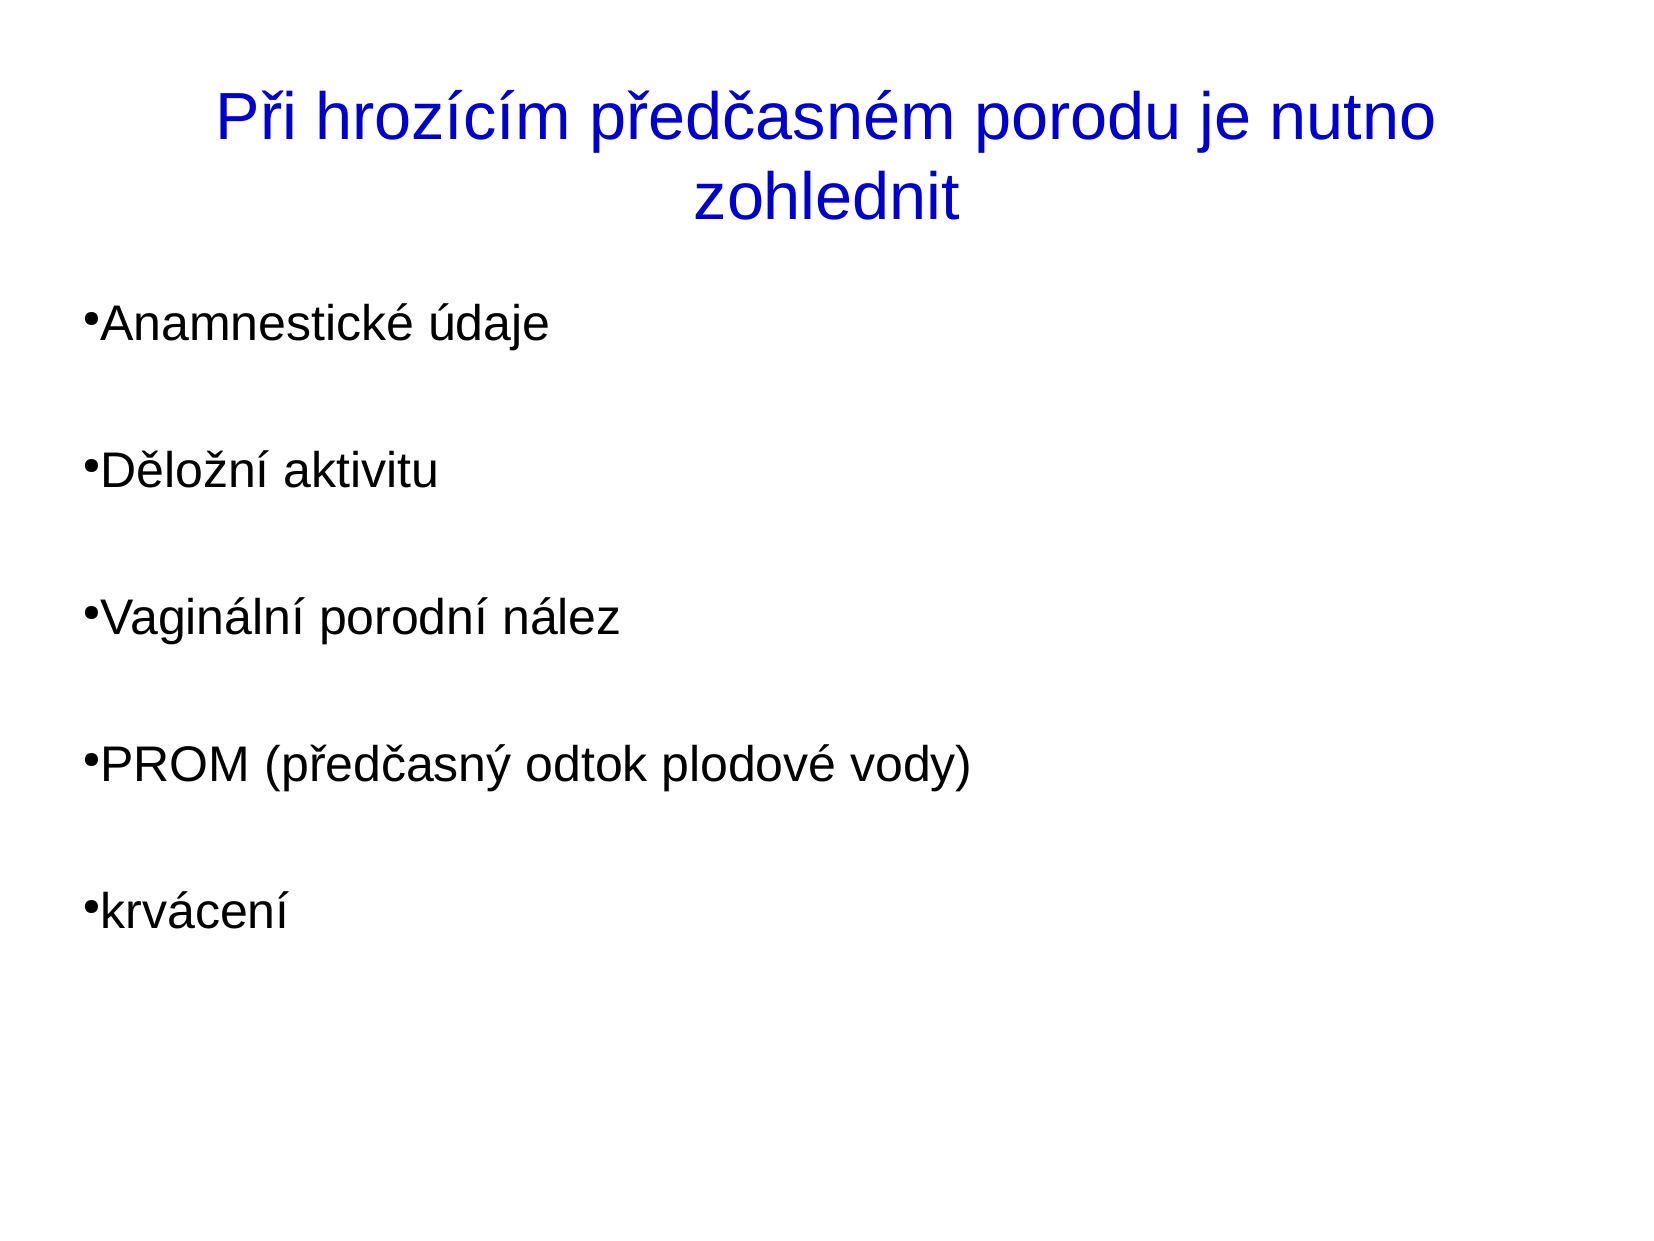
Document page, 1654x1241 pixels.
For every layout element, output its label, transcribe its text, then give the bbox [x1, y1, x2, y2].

list Anamnestické údaje Děložní aktivitu Vaginální porodní nález PROM (předčasný odtok plodové vody) krvácení [82, 290, 1571, 1109]
title Při hrozícím předčasném porodu je nutno zohlednit [82, 49, 1571, 257]
